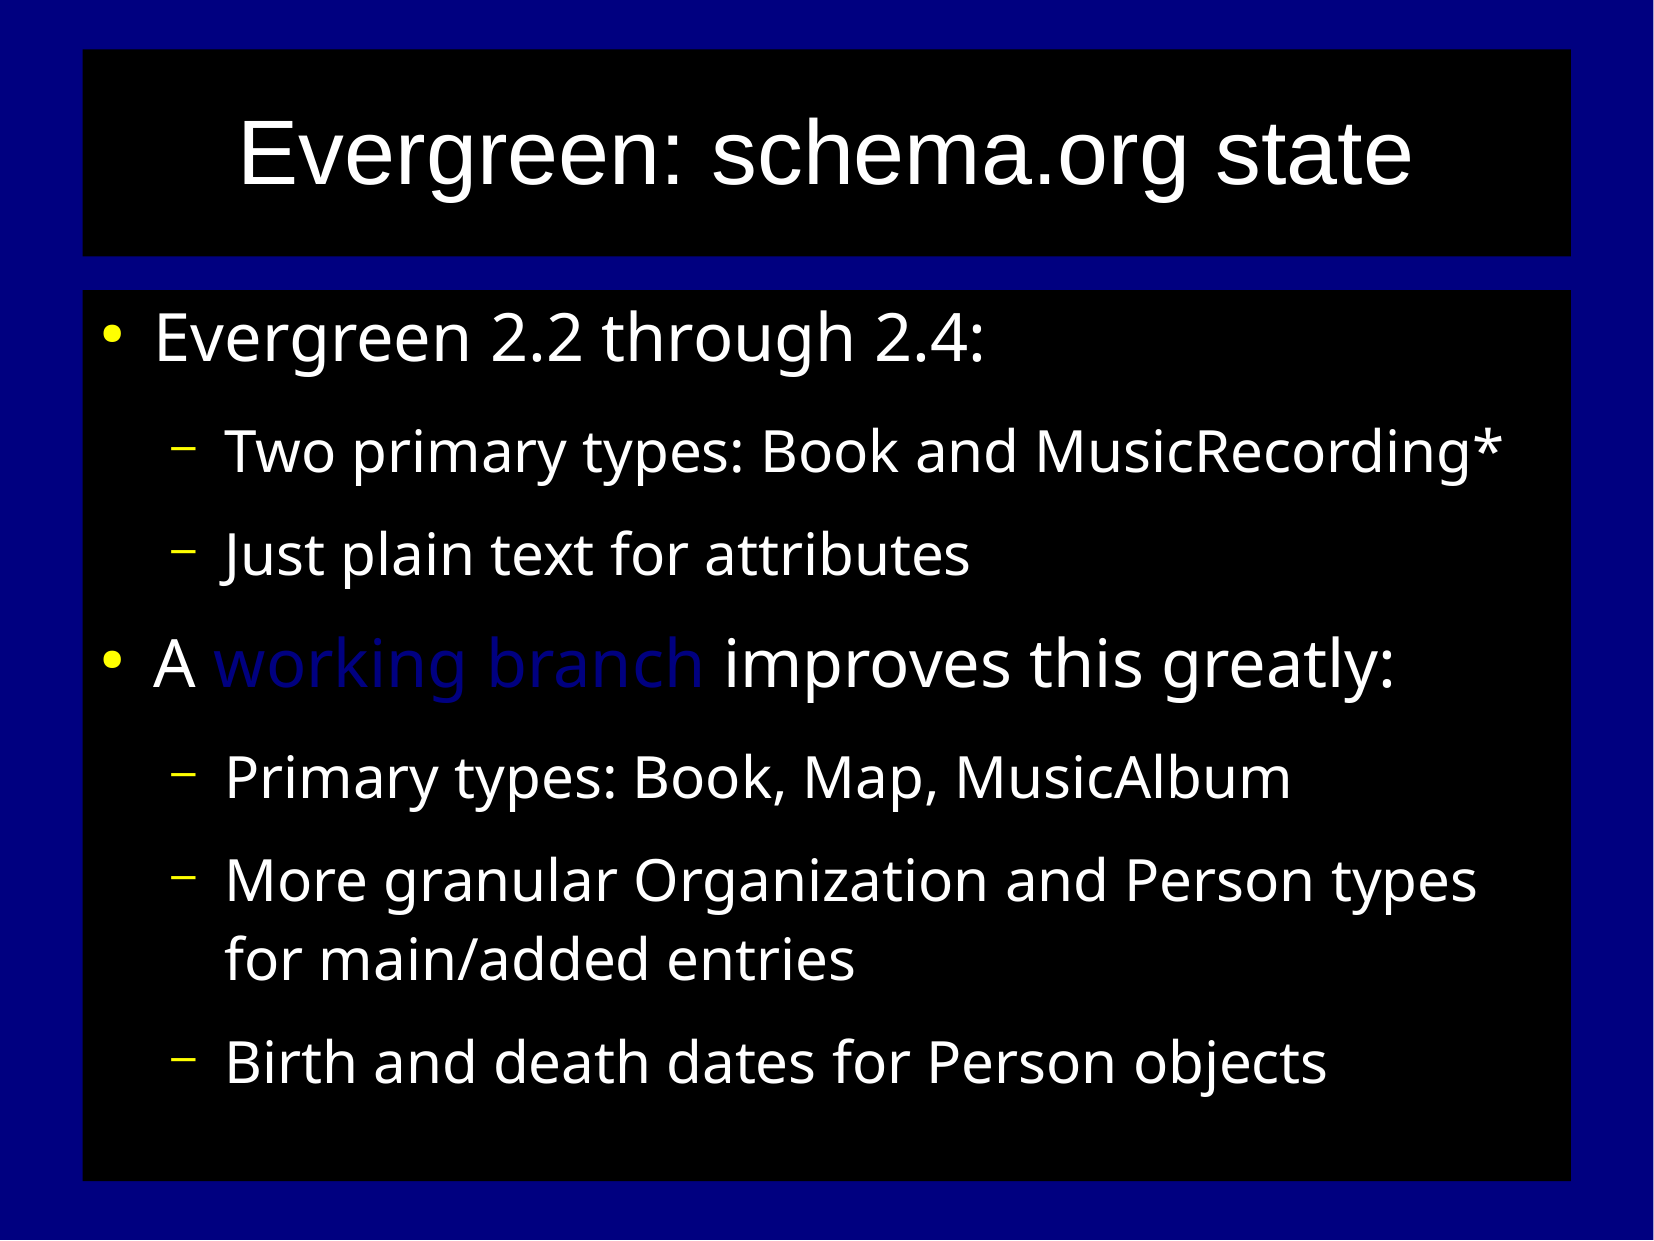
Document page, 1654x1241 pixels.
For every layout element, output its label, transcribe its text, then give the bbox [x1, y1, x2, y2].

title Evergreen: schema.org state [82, 49, 1571, 257]
list Evergreen 2.2 through 2.4: Two primary types: Book and MusicRecording* Just plain text for attributes A working branch improves this greatly: Primary types: Book, Map, MusicAlbum More granular Organization and Person types for main/added entries Birth and death dates for Person objects [82, 290, 1571, 1182]
